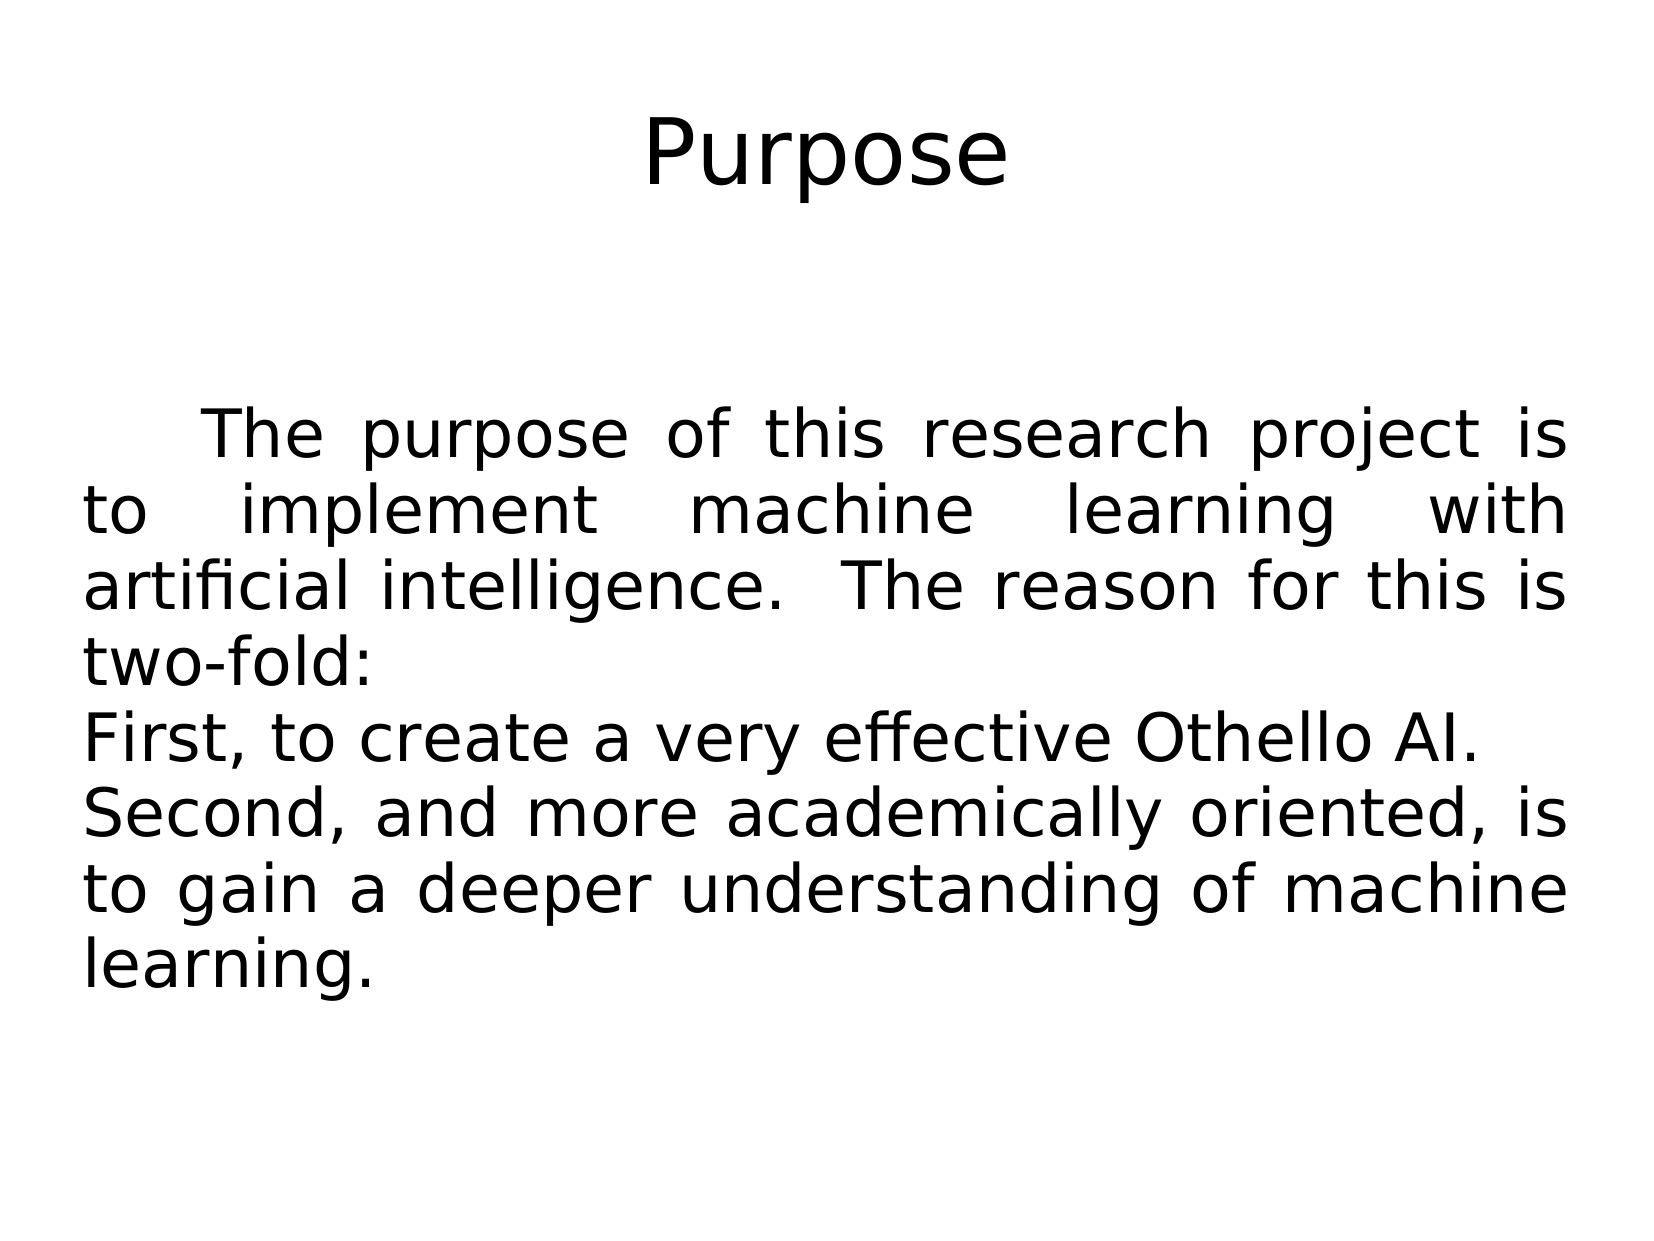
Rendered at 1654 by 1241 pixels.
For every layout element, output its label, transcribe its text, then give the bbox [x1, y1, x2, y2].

title Purpose [82, 49, 1571, 257]
subtitle The purpose of this research project is to implement machine learning with artificial intelligence. The reason for this is two-fold: First, to create a very effective Othello AI. Second, and more academically oriented, is to gain a deeper understanding of machine learning. [82, 290, 1571, 1109]
